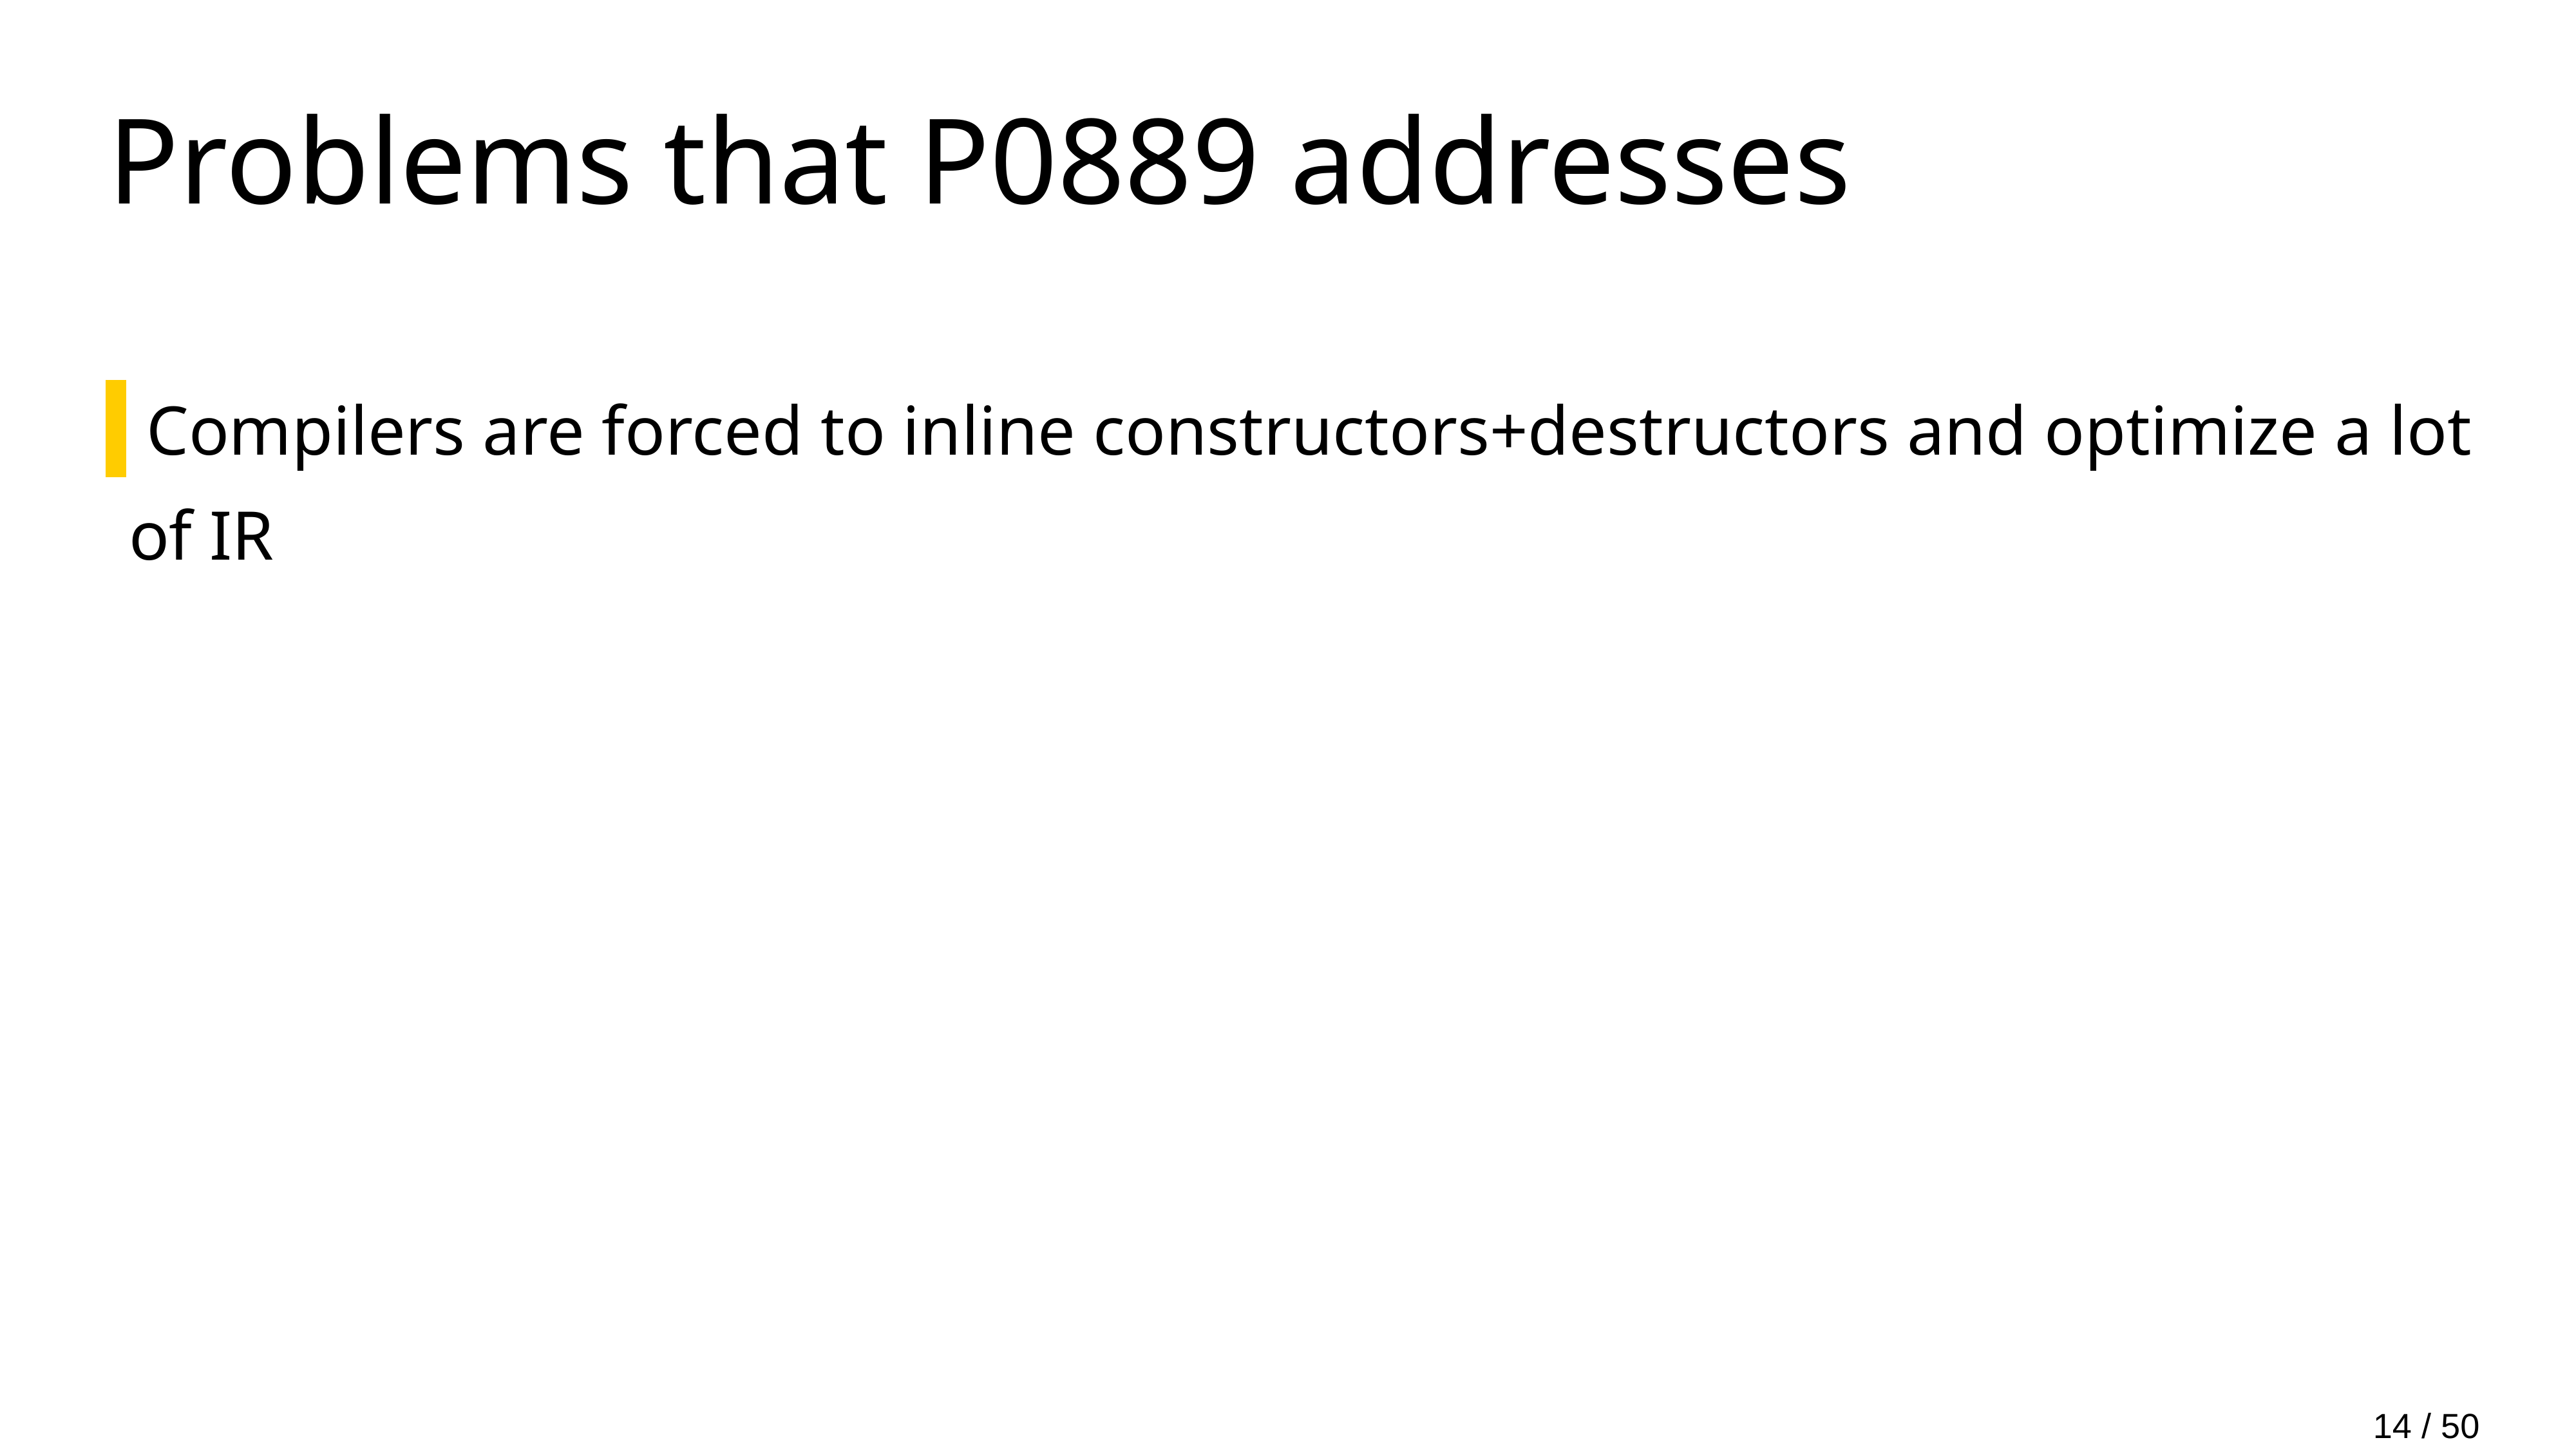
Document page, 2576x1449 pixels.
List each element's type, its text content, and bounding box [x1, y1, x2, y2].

title Problems that P0889 addresses [108, 80, 2468, 242]
text_box Compilers are forced to inline constructors+destructors and optimize a lot of IR [96, 364, 2512, 1419]
text_box <number> / 50 [2363, 1402, 2576, 1449]
